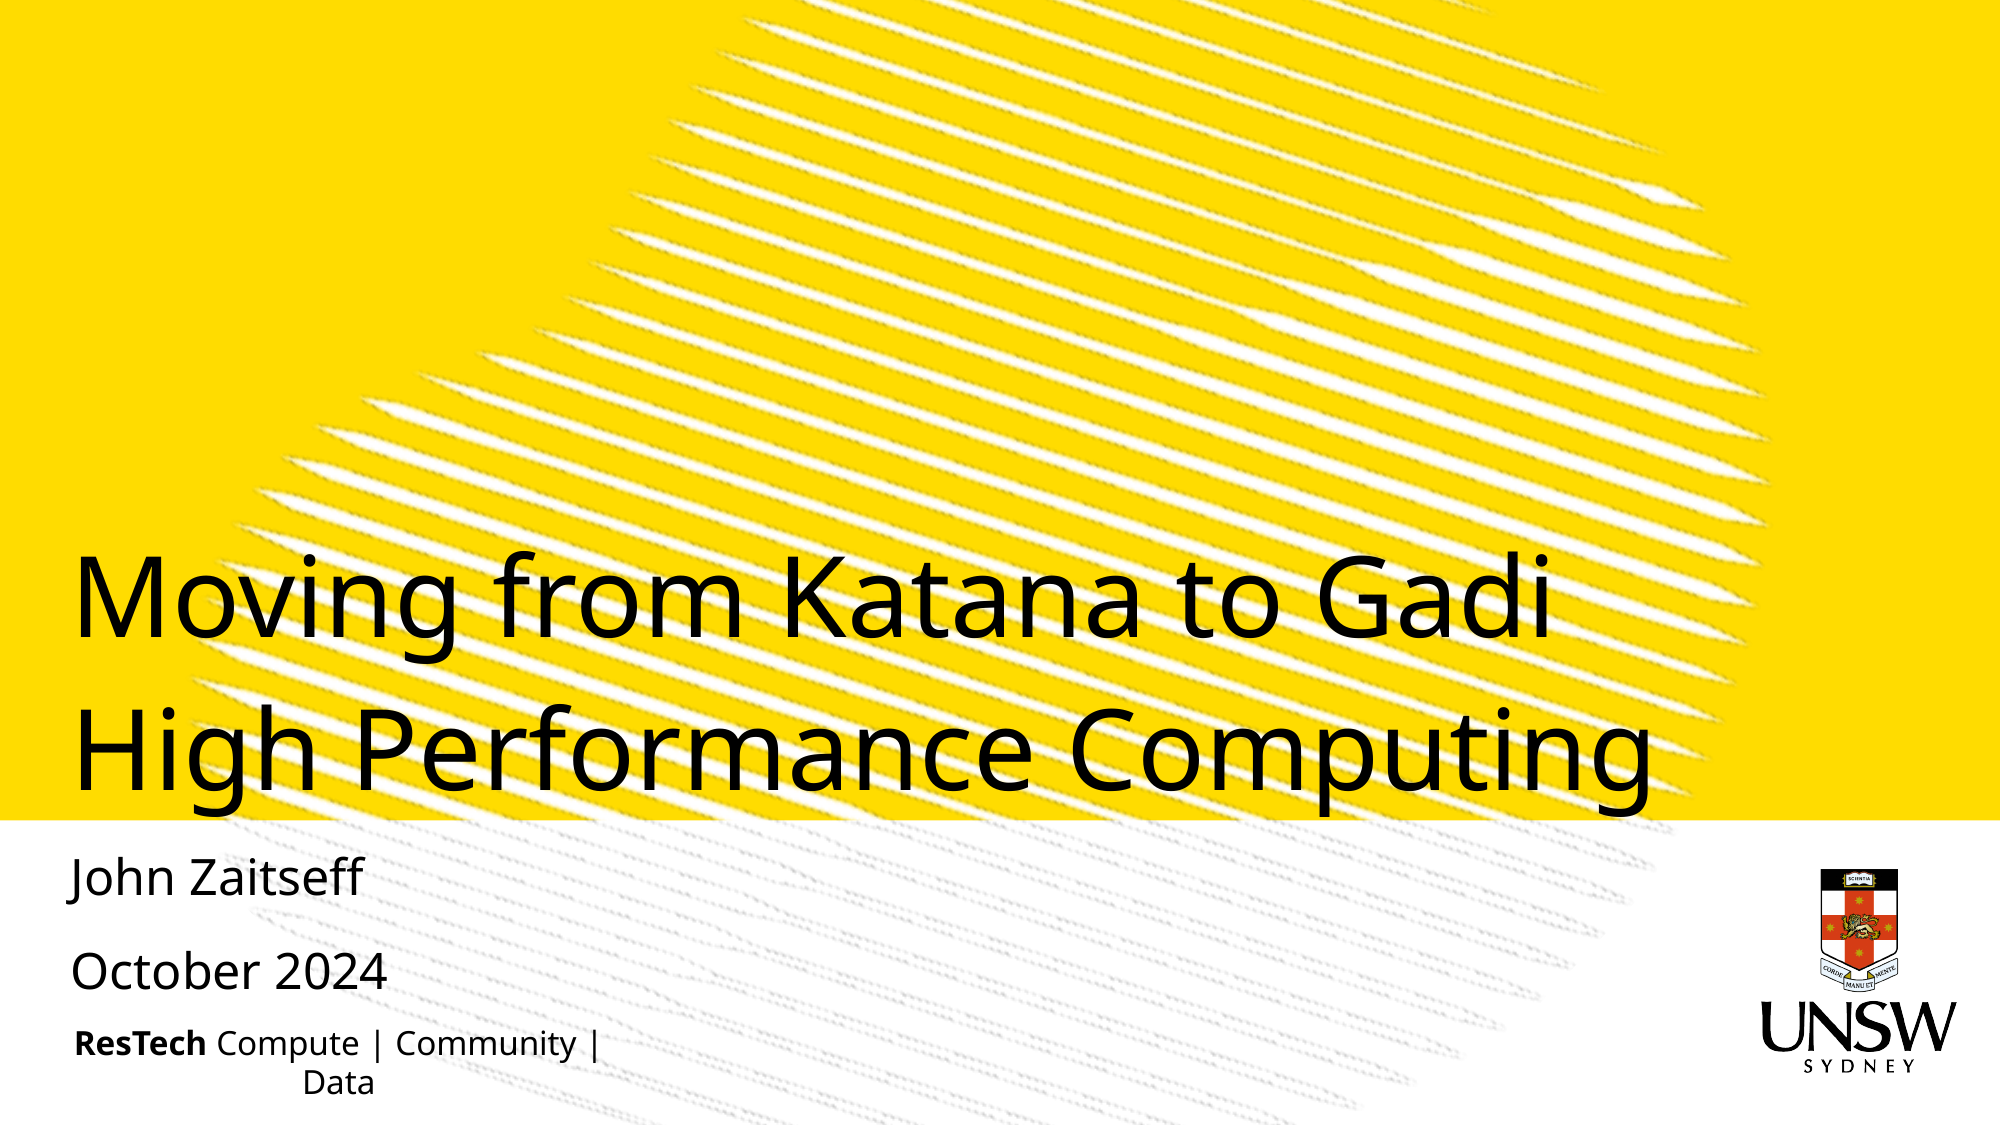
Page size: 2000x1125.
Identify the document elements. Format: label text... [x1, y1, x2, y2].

picture [1761, 869, 1957, 1073]
title Moving from Katana to Gadi High Performance Computing [70, 519, 1737, 821]
list John Zaitseff October 2024 [70, 841, 1737, 1004]
